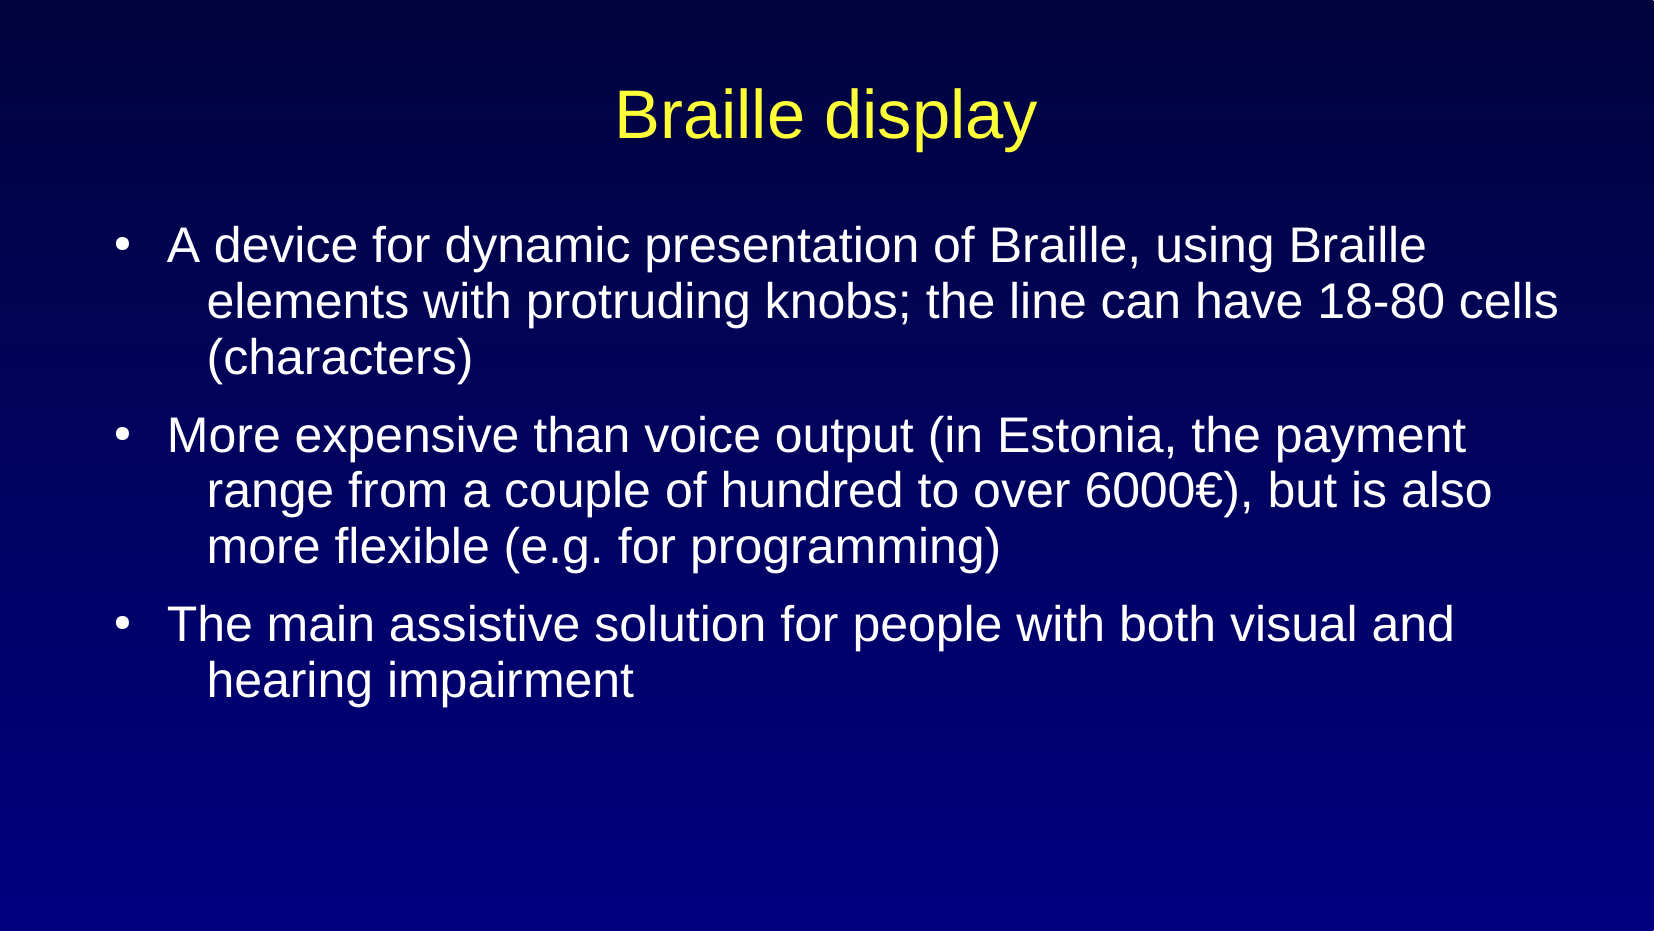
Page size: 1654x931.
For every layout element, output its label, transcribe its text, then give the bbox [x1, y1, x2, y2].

title Braille display [82, 37, 1571, 193]
list A device for dynamic presentation of Braille, using Braille elements with protruding knobs; the line can have 18-80 cells (characters) More expensive than voice output (in Estonia, the payment range from a couple of hundred to over 6000€), but is also more flexible (e.g. for programming) The main assistive solution for people with both visual and hearing impairment [82, 217, 1571, 758]
